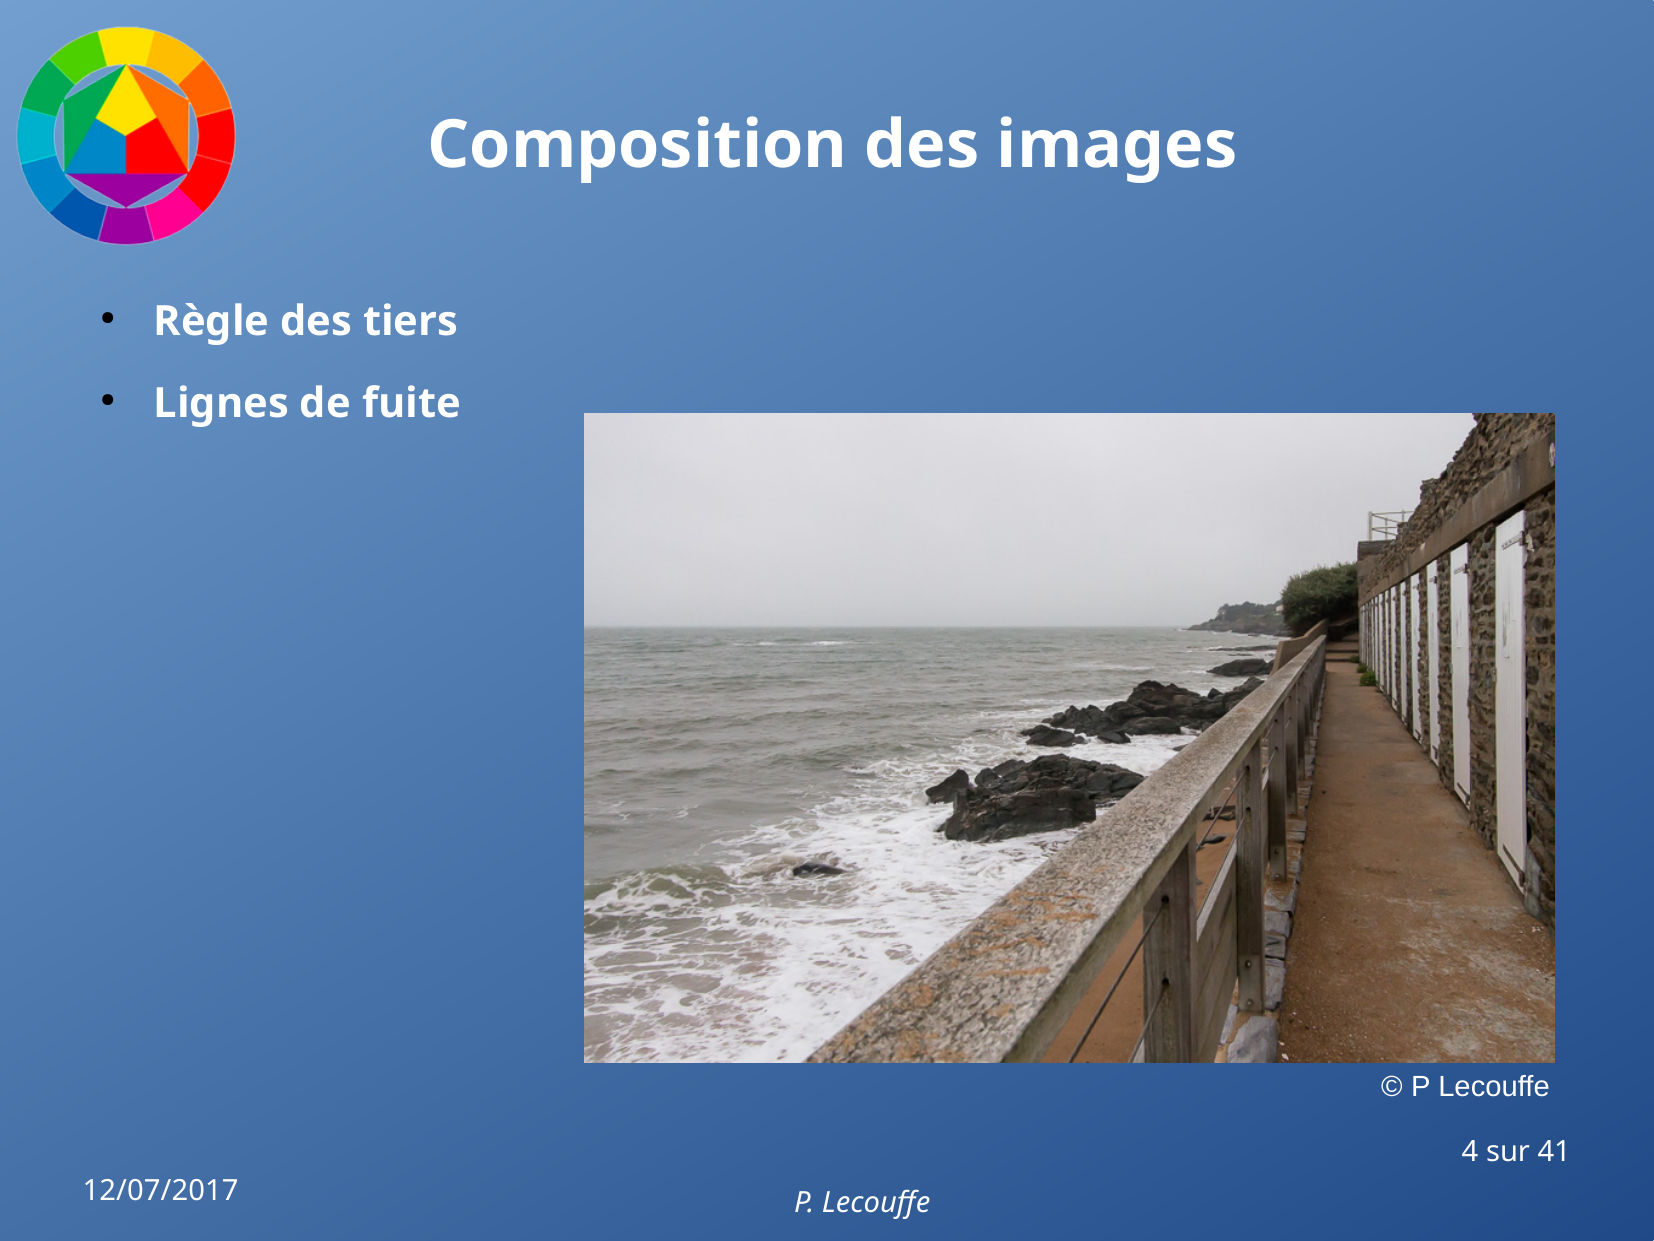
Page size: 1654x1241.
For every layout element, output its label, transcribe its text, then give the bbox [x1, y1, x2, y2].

title Composition des images [236, 58, 1430, 225]
list Règle des tiers Lignes de fuite [82, 290, 1571, 1058]
text_box © P Lecouffe [1358, 1062, 1565, 1111]
picture [584, 413, 1555, 1063]
picture [6, 22, 249, 252]
